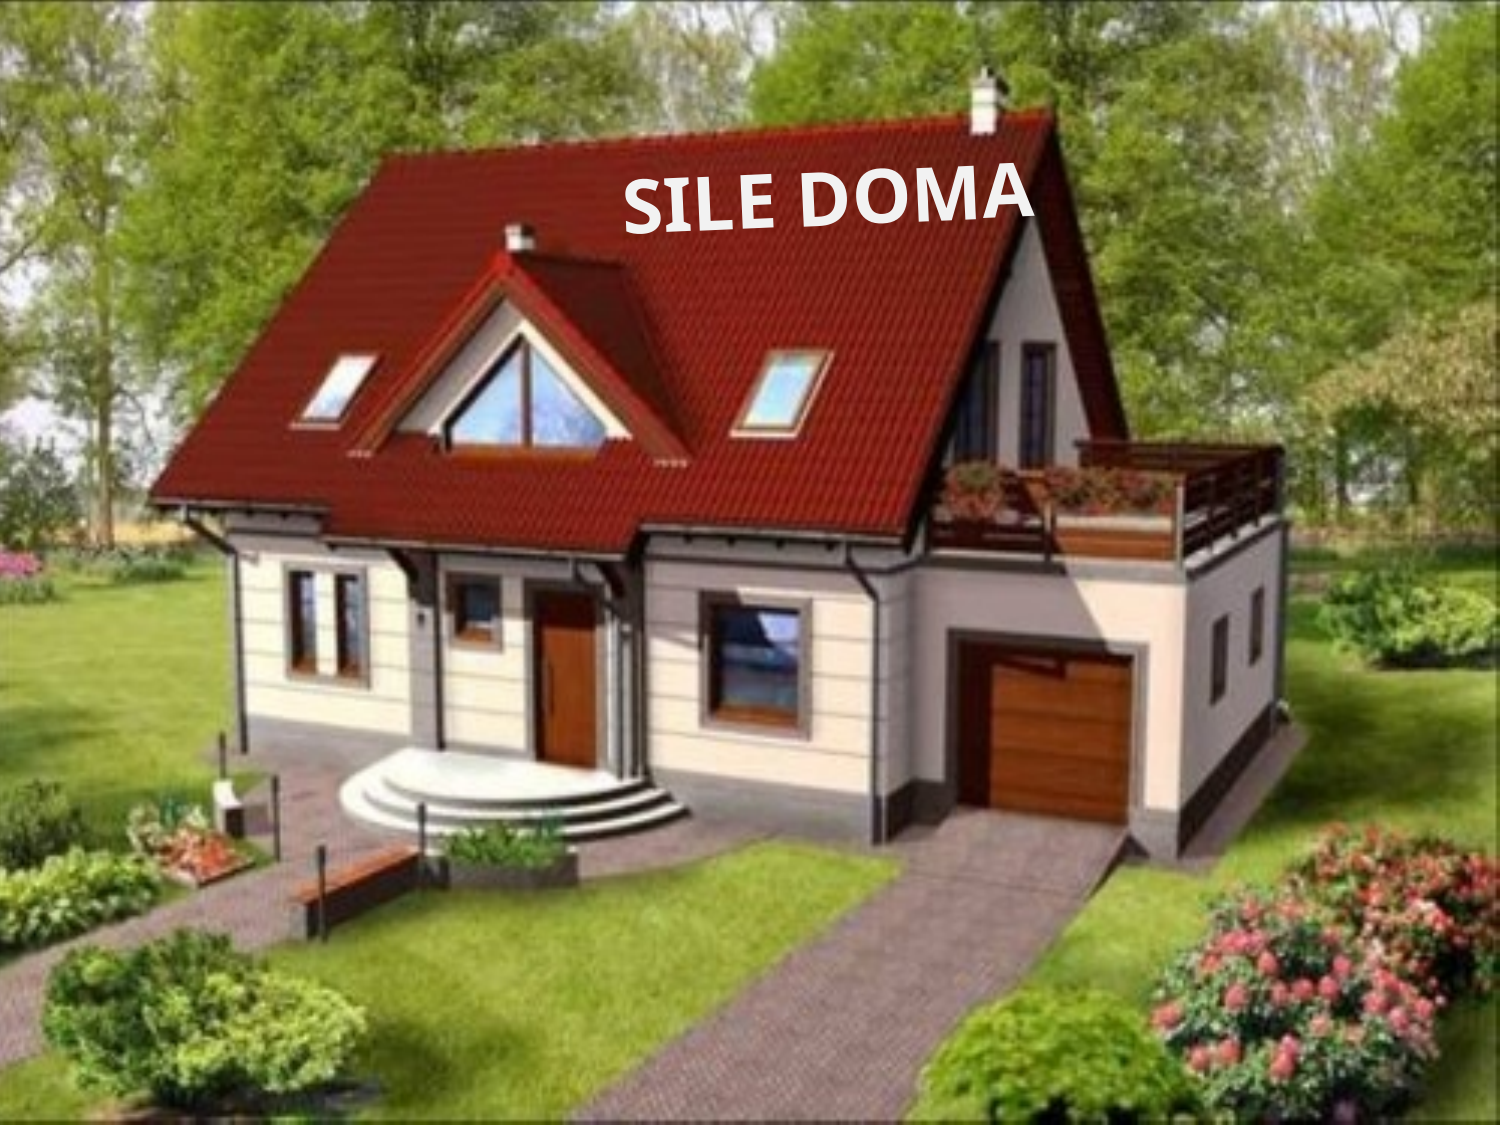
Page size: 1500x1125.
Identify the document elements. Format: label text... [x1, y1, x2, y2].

title SILE DOMA [605, 113, 1500, 284]
picture [0, 0, 1500, 1125]
